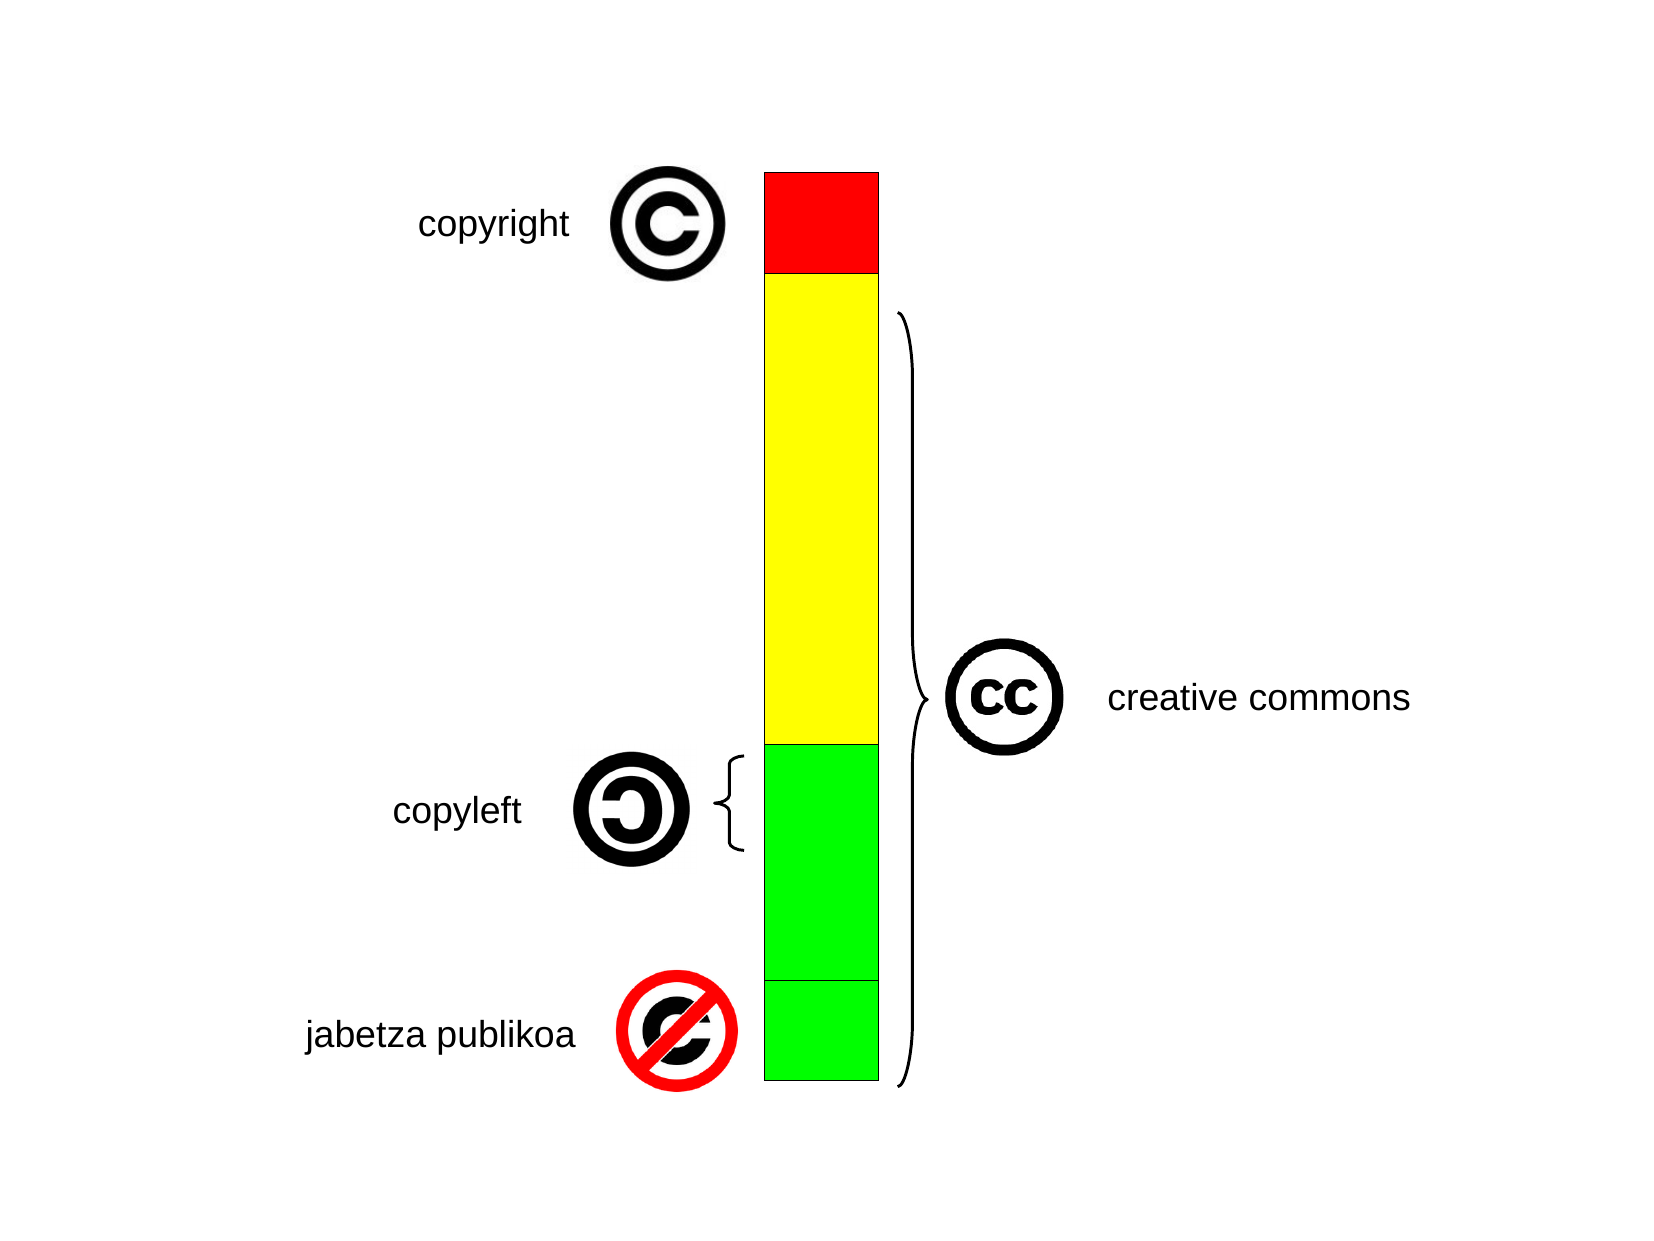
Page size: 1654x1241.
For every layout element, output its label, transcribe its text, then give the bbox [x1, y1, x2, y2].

text_box copyright [403, 194, 585, 252]
picture [608, 165, 727, 286]
text_box [764, 172, 879, 1081]
text_box jabetza publikoa [290, 1006, 591, 1063]
text_box creative commons [1092, 668, 1426, 726]
picture [944, 637, 1064, 756]
text_box copyleft [377, 781, 537, 839]
picture [608, 962, 745, 1099]
picture [566, 744, 697, 875]
